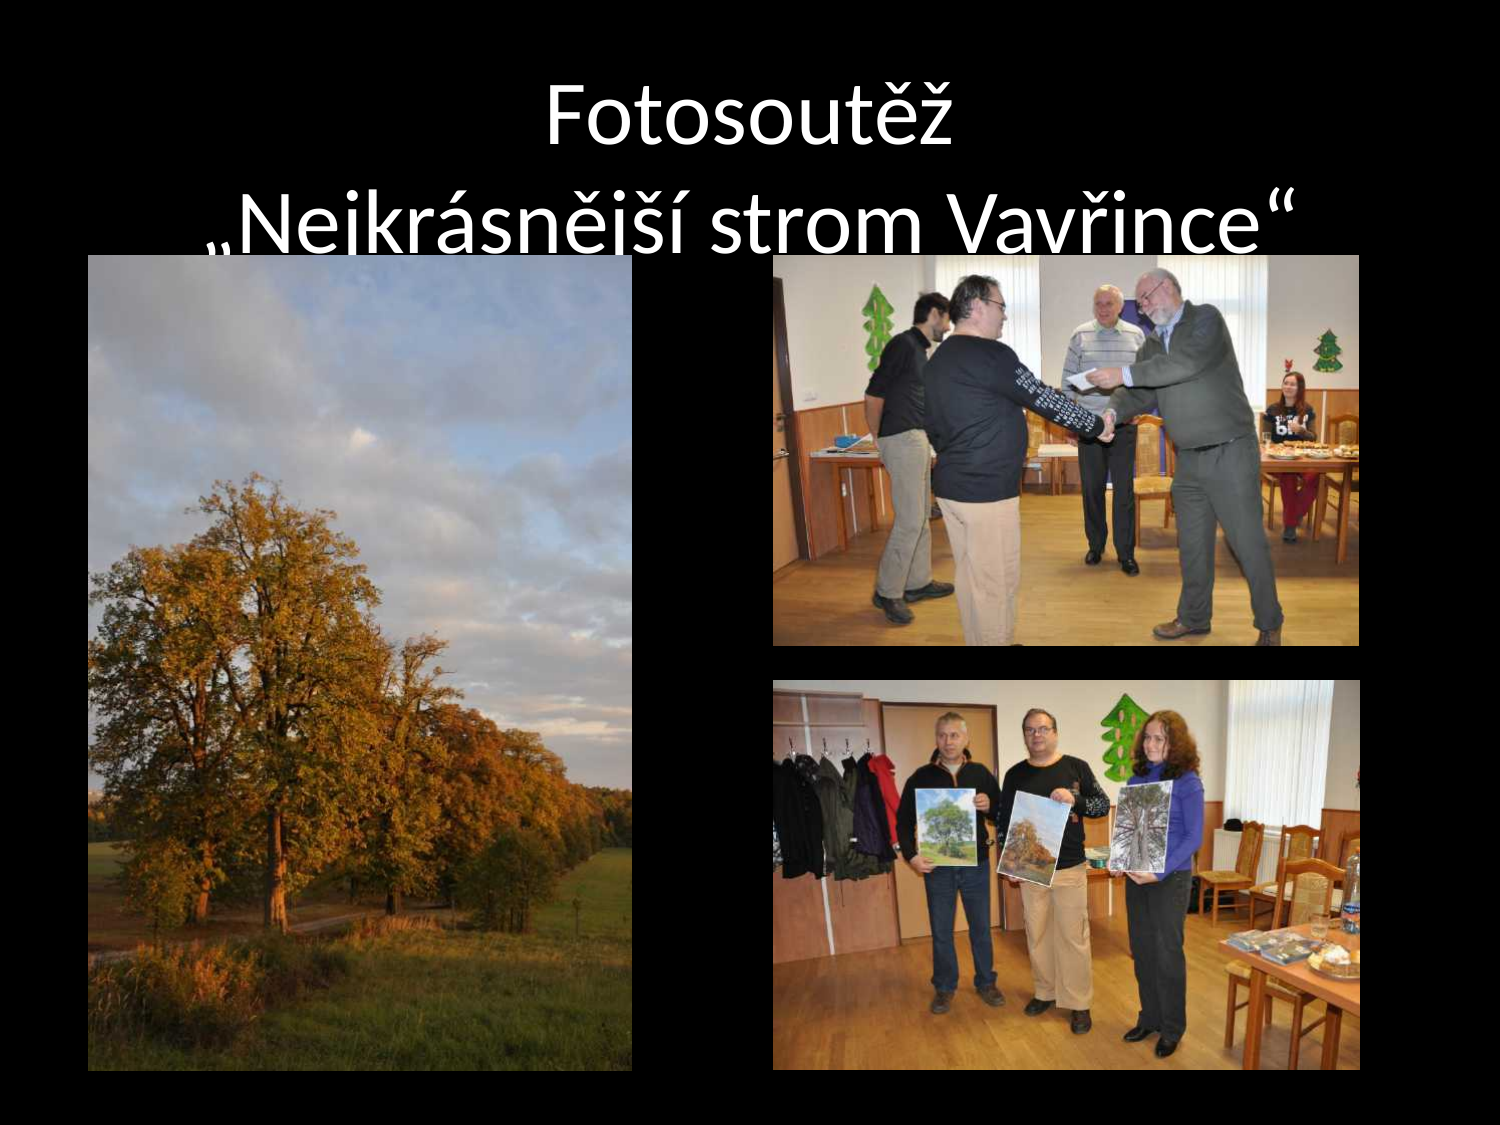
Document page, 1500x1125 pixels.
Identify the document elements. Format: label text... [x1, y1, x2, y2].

picture [88, 255, 632, 1071]
title Fotosoutěž „Nejkrásnější strom Vavřince“ [75, 45, 1425, 233]
picture [773, 255, 1359, 646]
picture [773, 680, 1360, 1070]
